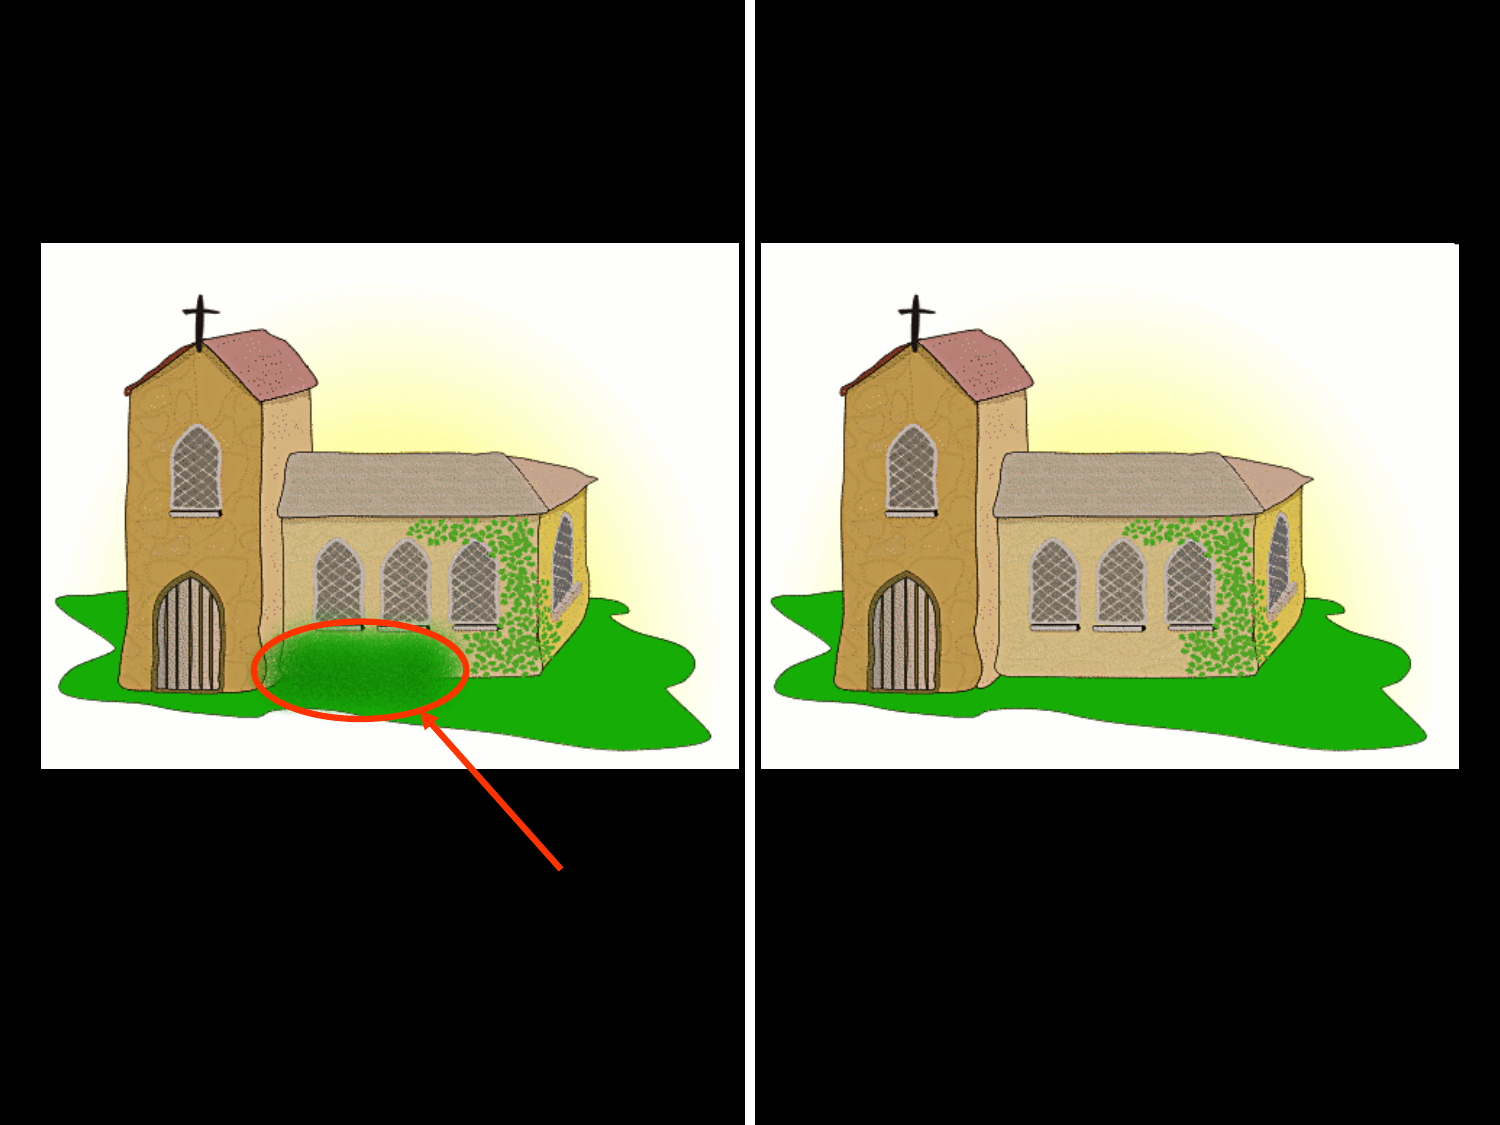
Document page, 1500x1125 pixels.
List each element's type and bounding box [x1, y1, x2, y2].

picture [761, 243, 1459, 769]
picture [41, 243, 739, 769]
picture [258, 625, 463, 715]
